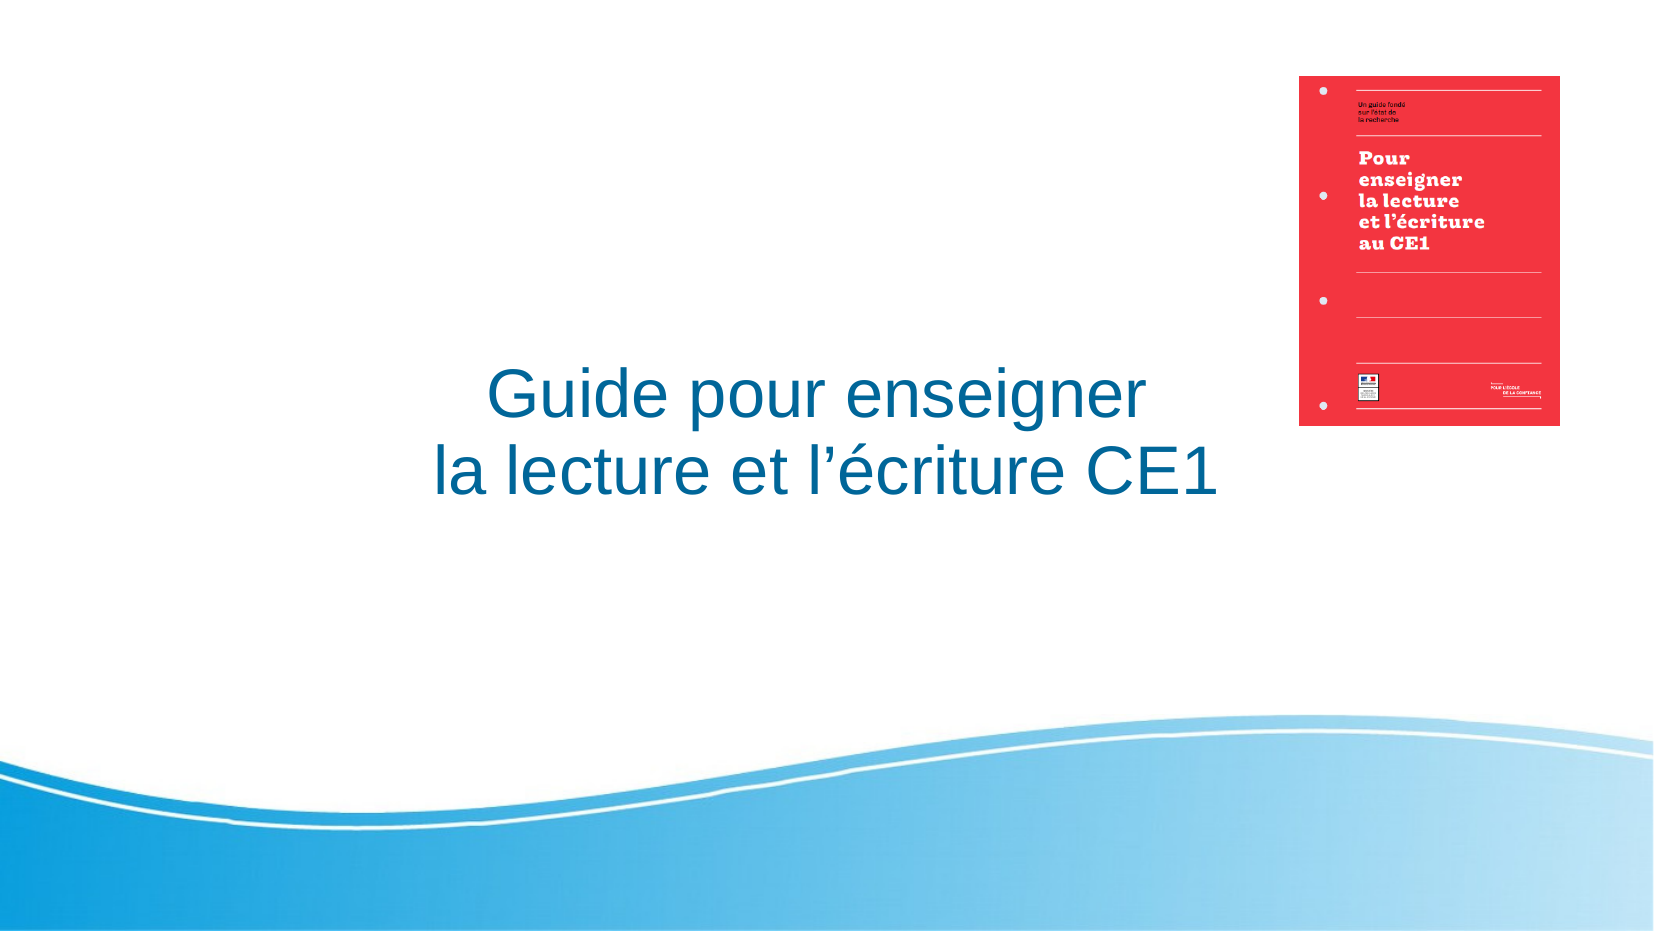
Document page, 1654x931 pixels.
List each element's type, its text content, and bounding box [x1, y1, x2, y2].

picture [1299, 76, 1560, 426]
title Guide pour enseigner la lecture et l’écriture CE1 [82, 354, 1299, 377]
list [82, 377, 1571, 626]
picture [0, 714, 1654, 931]
